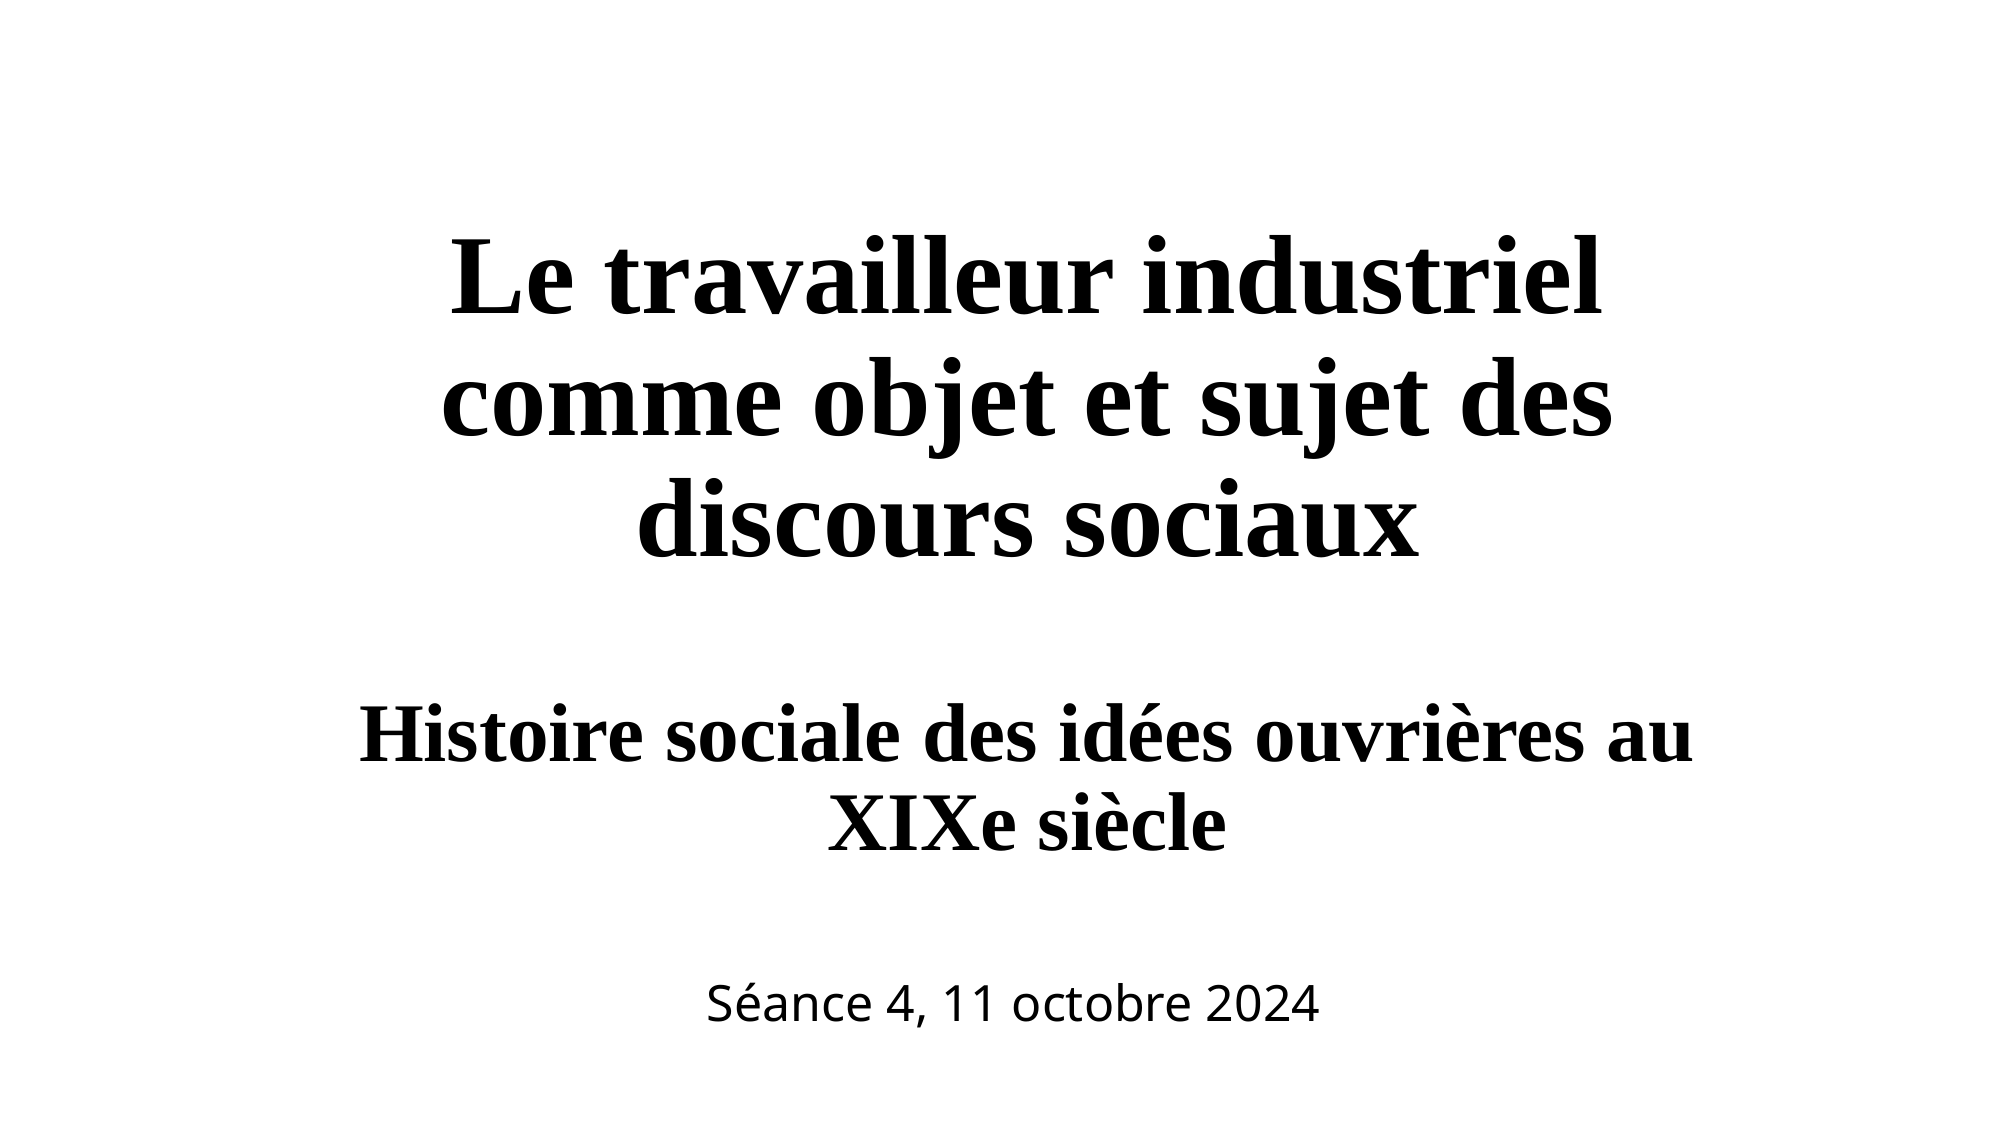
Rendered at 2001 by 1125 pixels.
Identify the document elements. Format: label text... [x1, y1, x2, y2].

subtitle Séance 4, 11 octobre 2024 [488, 970, 1539, 1060]
title Le travailleur industriel comme objet et sujet des discours sociaux Histoire sociale des idées ouvrières au XIXe siècle [310, 136, 1747, 877]
